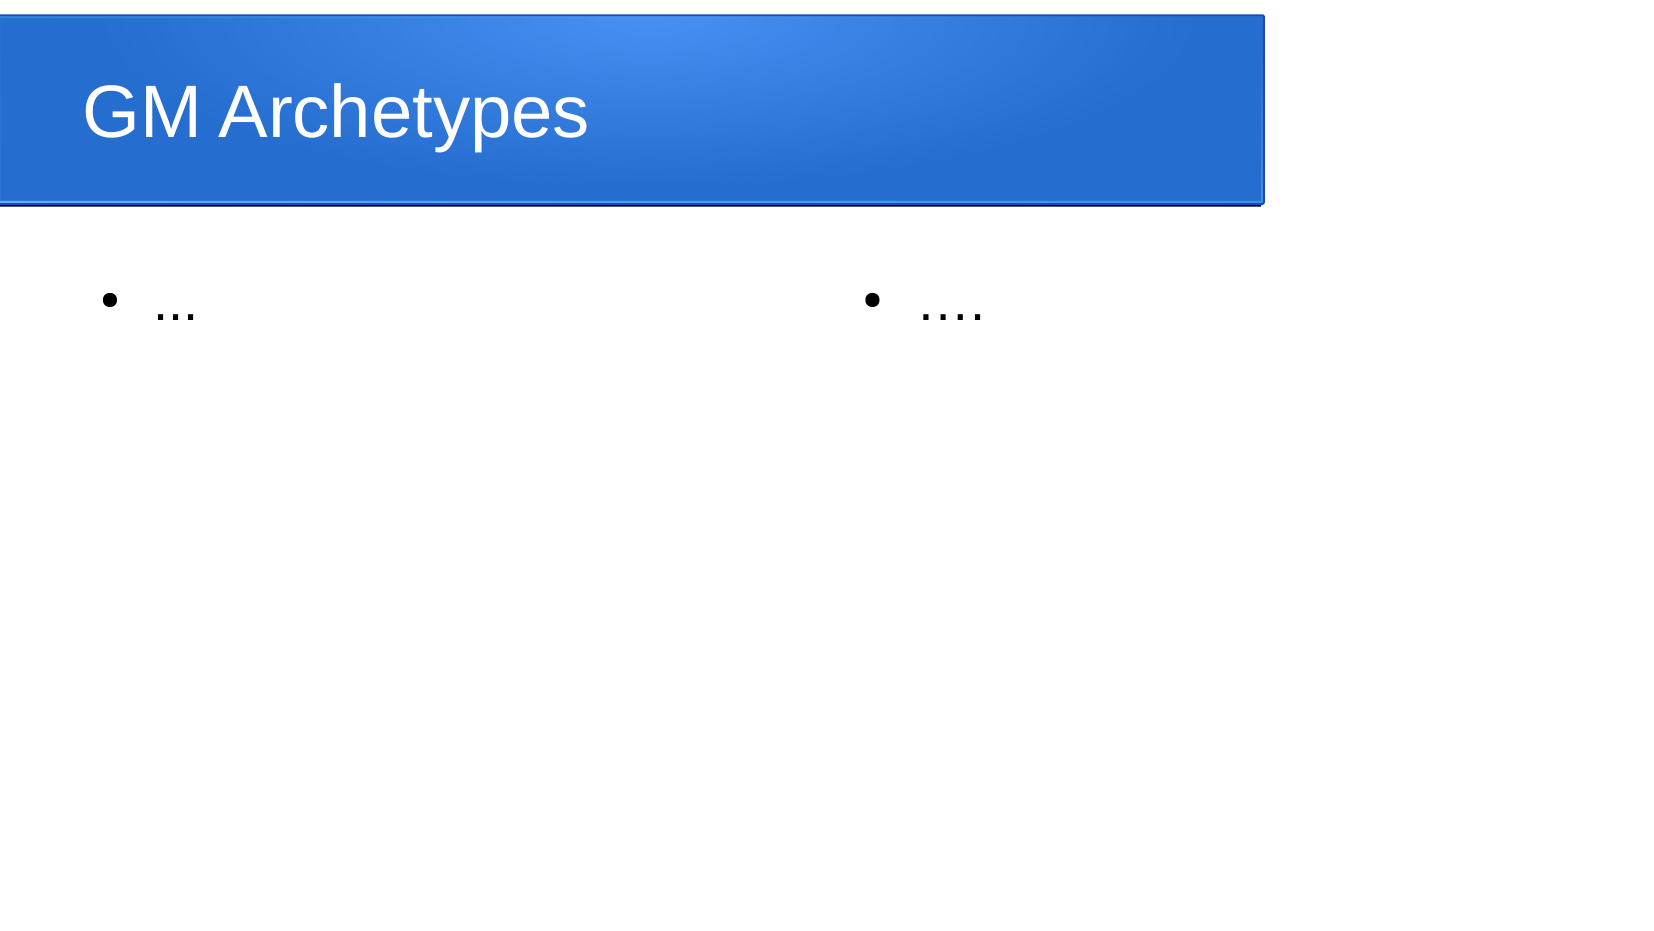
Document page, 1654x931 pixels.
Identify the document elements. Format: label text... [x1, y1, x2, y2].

title GM Archetypes [82, 35, 1235, 189]
list …. [845, 271, 1572, 758]
list ... [82, 271, 809, 758]
